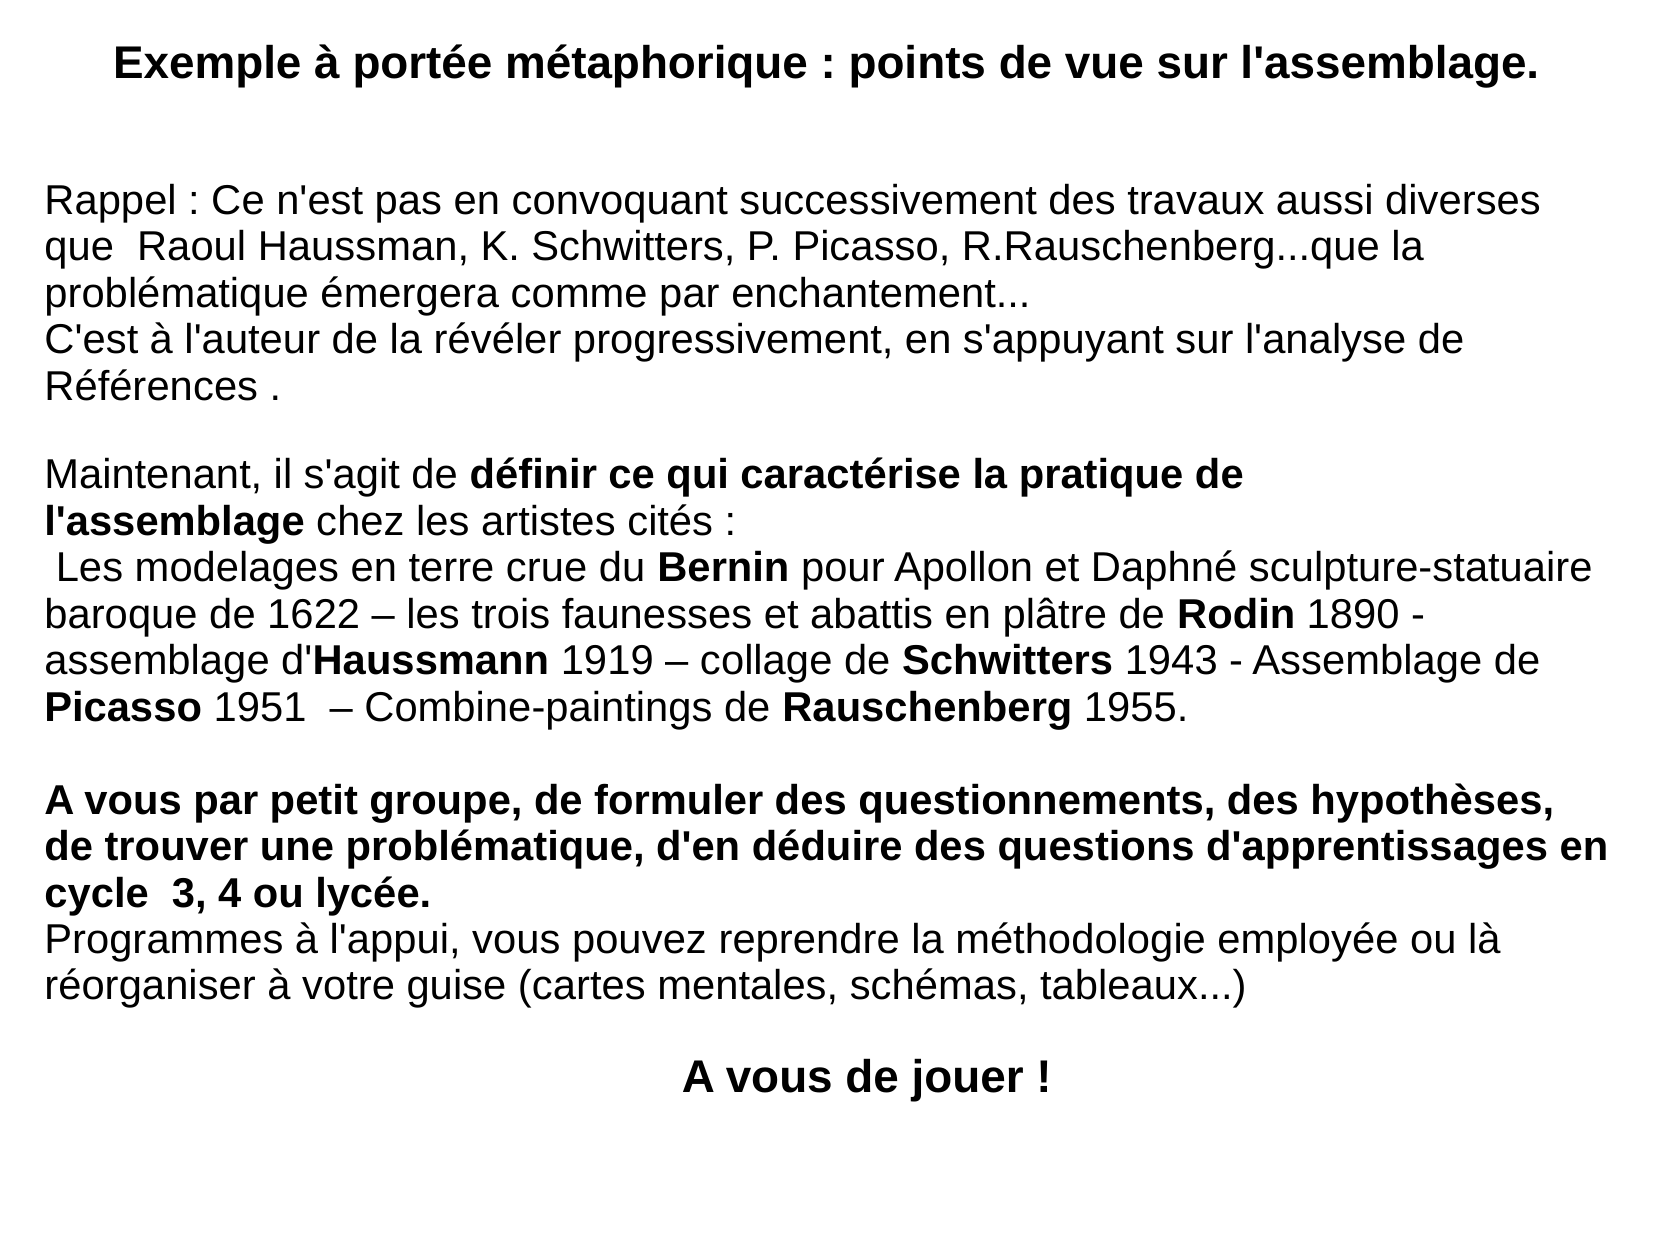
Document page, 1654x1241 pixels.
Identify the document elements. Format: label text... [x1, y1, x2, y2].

text_box Exemple à portée métaphorique : points de vue sur l'assemblage. Rappel : Ce n'est pas en convoquant successivement des travaux aussi diverses que Raoul Haussman, K. Schwitters, P. Picasso, R.Rauschenberg...que la problématique émergera comme par enchantement... C'est à l'auteur de la révéler progressivement, en s'appuyant sur l'analyse de Références . Maintenant, il s'agit de définir ce qui caractérise la pratique de l'assemblage chez les artistes cités : Les modelages en terre crue du Bernin pour Apollon et Daphné sculpture-statuaire baroque de 1622 – les trois faunesses et abattis en plâtre de Rodin 1890 - assemblage d'Haussmann 1919 – collage de Schwitters 1943 - Assemblage de Picasso 1951 – Combine-paintings de Rauschenberg 1955. A vous par petit groupe, de formuler des questionnements, des hypothèses, de trouver une problématique, d'en déduire des questions d'apprentissages en cycle 3, 4 ou lycée. Programmes à l'appui, vous pouvez reprendre la méthodologie employée ou là réorganiser à votre guise (cartes mentales, schémas, tableaux...) A vous de jouer ! [29, 29, 1625, 1123]
